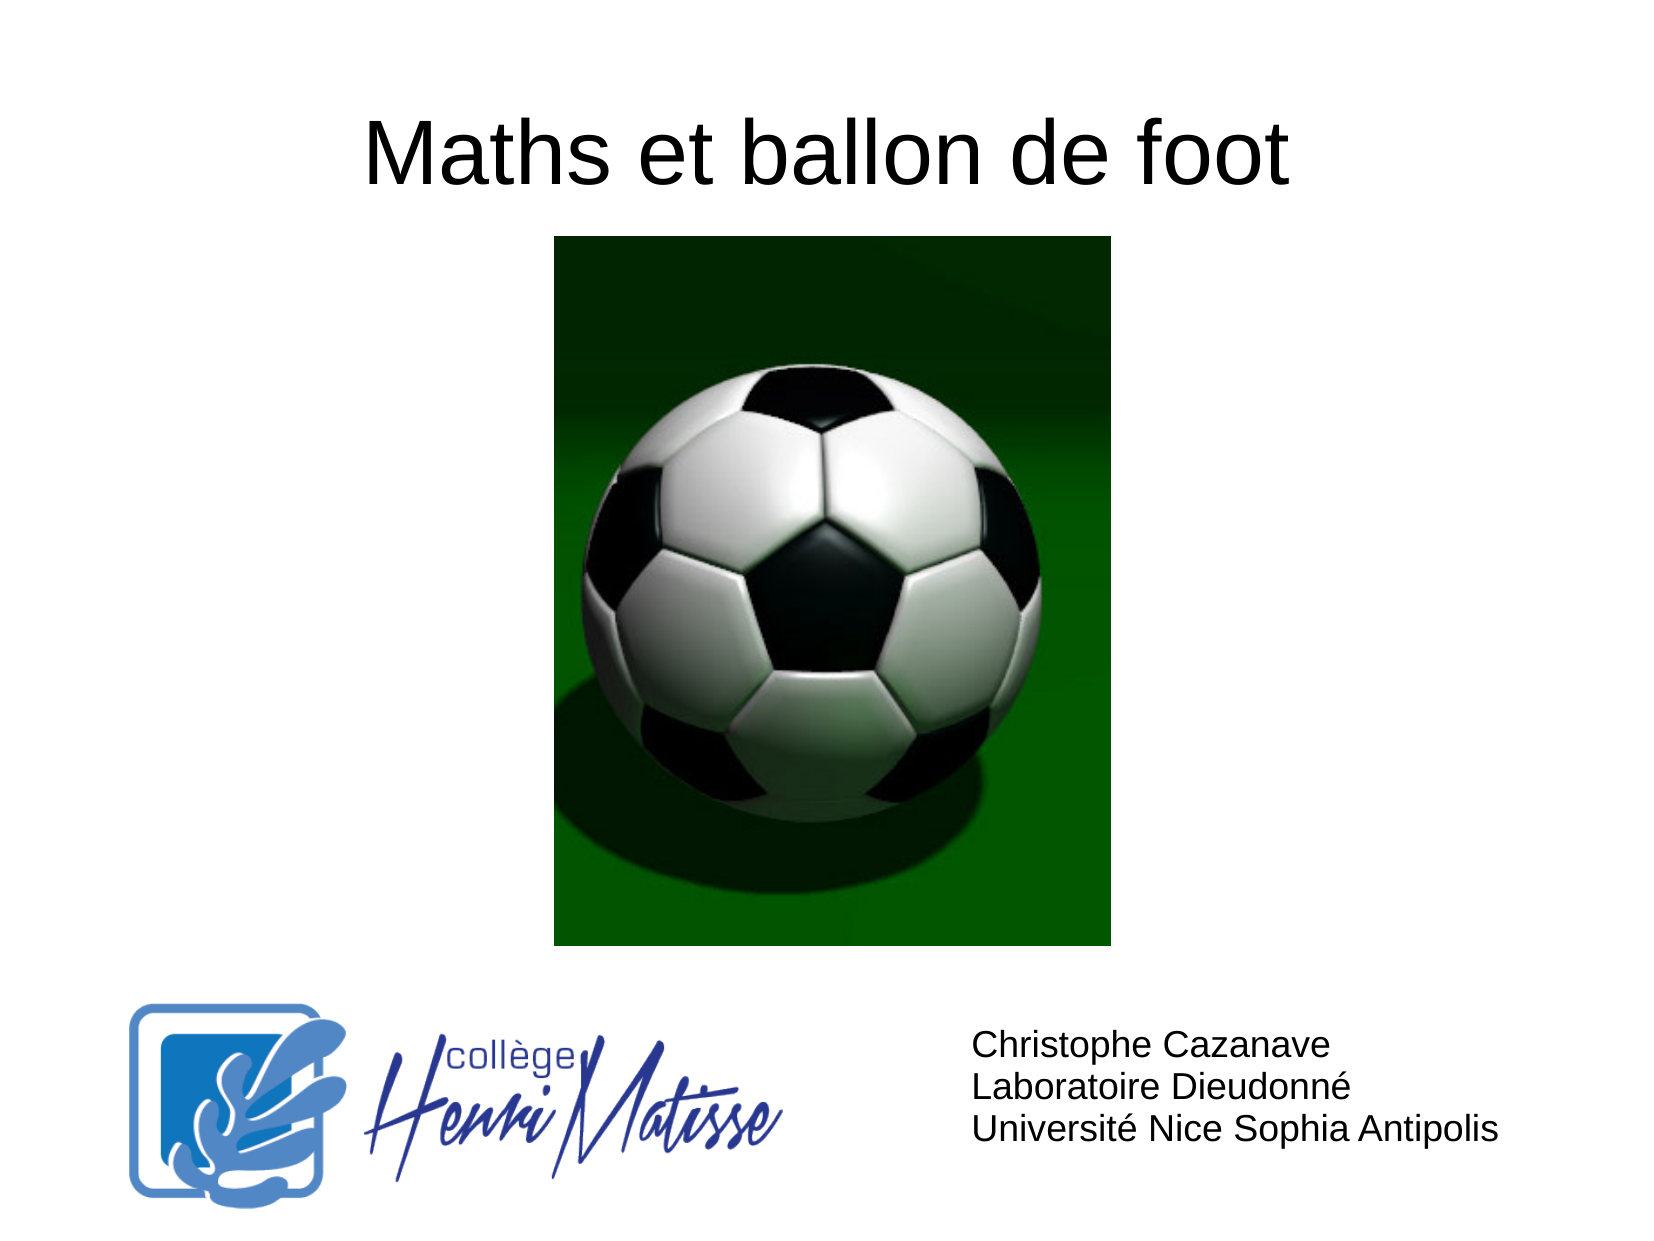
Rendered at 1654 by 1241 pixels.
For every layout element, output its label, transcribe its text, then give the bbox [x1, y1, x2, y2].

text_box Christophe Cazanave Laboratoire Dieudonné Université Nice Sophia Antipolis [956, 1015, 1556, 1199]
title Maths et ballon de foot [82, 49, 1571, 257]
picture [129, 1003, 783, 1209]
picture [554, 236, 1111, 946]
